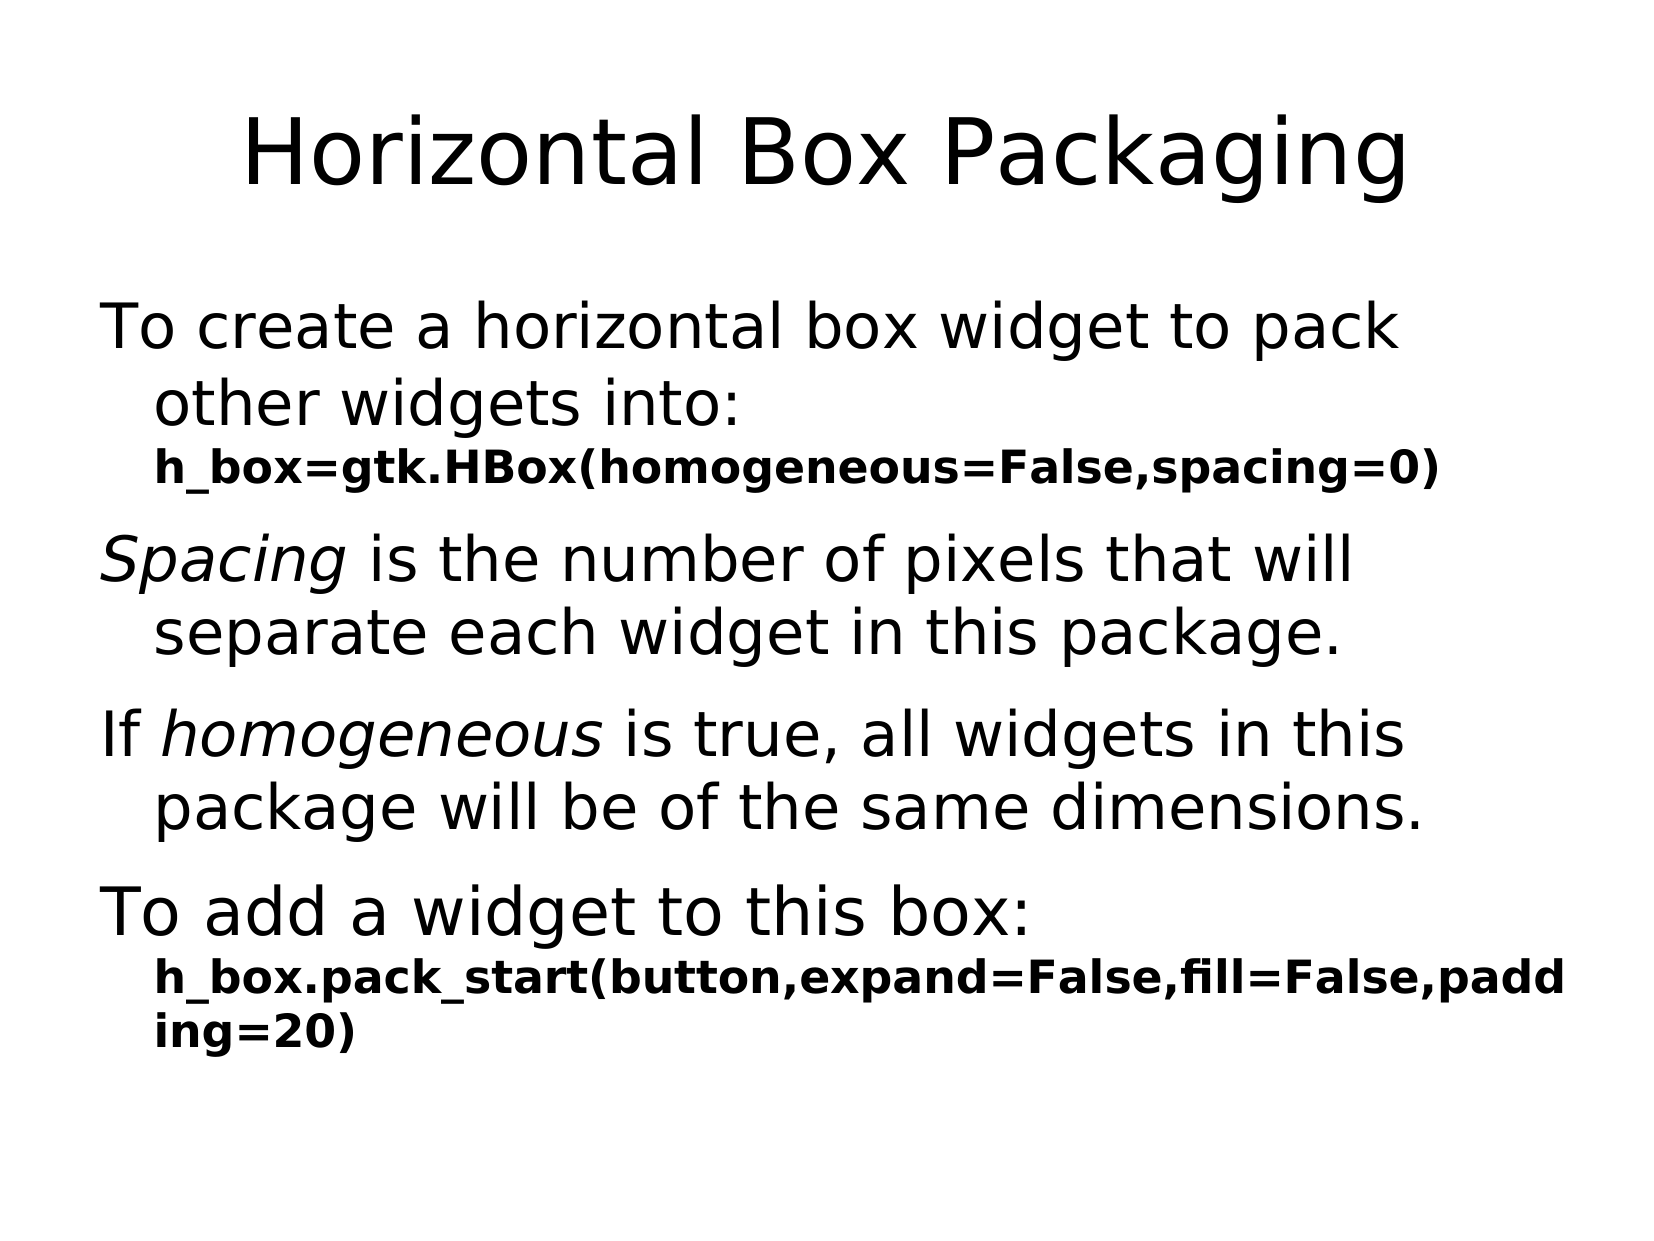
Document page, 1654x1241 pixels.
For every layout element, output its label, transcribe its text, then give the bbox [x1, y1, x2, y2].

title Horizontal Box Packaging [82, 49, 1571, 257]
list To create a horizontal box widget to pack other widgets into: h_box=gtk.HBox(homogeneous=False,spacing=0) Spacing is the number of pixels that will separate each widget in this package. If homogeneous is true, all widgets in this package will be of the same dimensions. To add a widget to this box: h_box.pack_start(button,expand=False,fill=False,padding=20) [82, 290, 1571, 1109]
